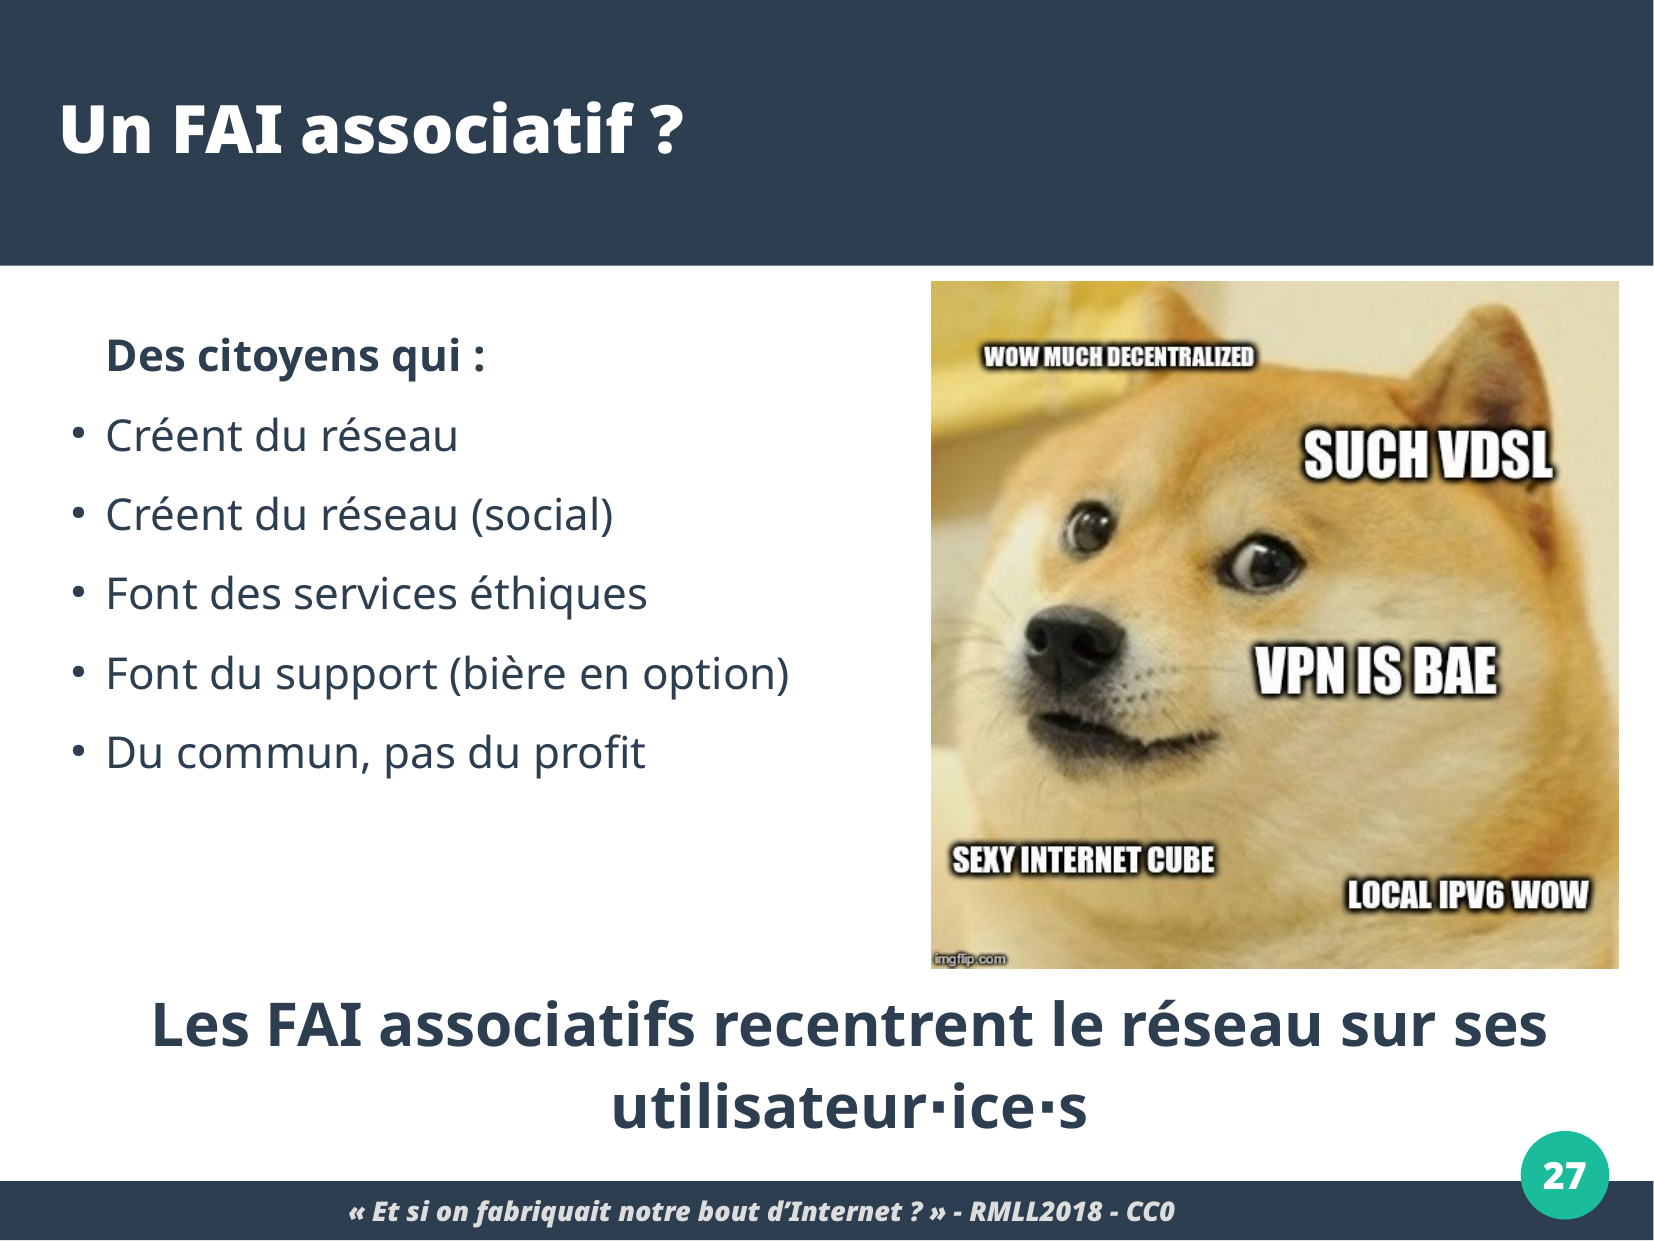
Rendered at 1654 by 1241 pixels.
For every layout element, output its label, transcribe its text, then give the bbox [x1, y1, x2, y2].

title Un FAI associatif ? [59, 49, 1595, 207]
picture [931, 281, 1619, 969]
list Des citoyens qui : Créent du réseau Créent du réseau (social) Font des services éthiques Font du support (bière en option) Du commun, pas du profit Les FAI associatifs recentrent le réseau sur ses utilisateur⋅ice⋅s [59, 324, 1595, 1152]
